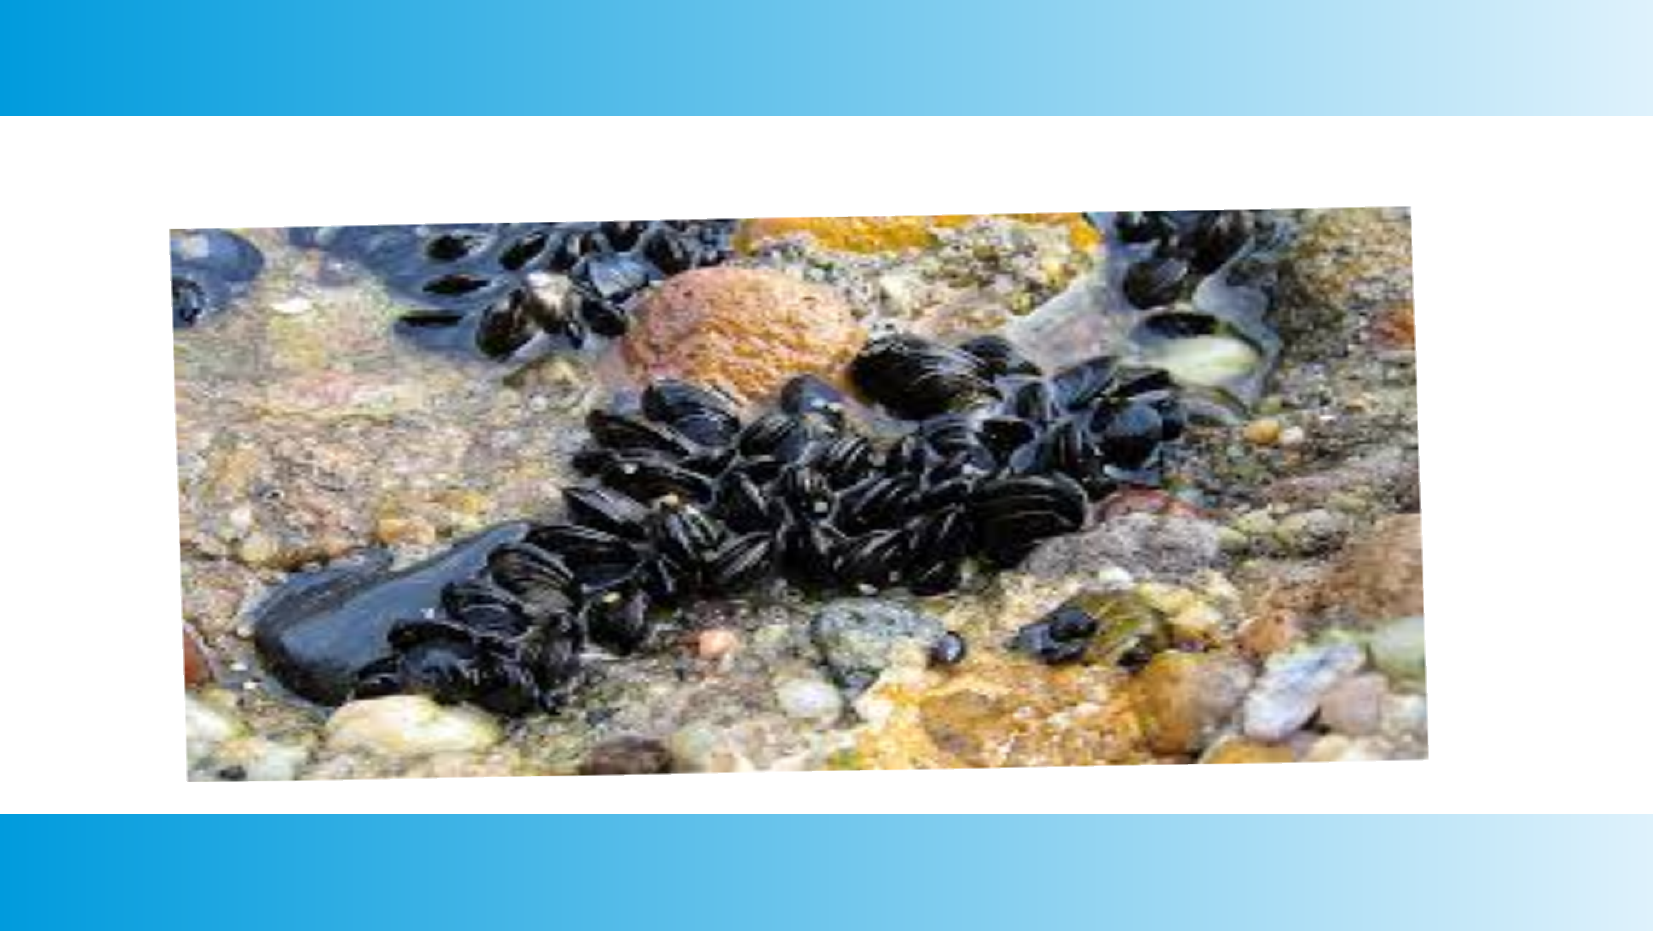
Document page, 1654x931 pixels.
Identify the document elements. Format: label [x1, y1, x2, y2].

picture [168, 205, 1429, 782]
